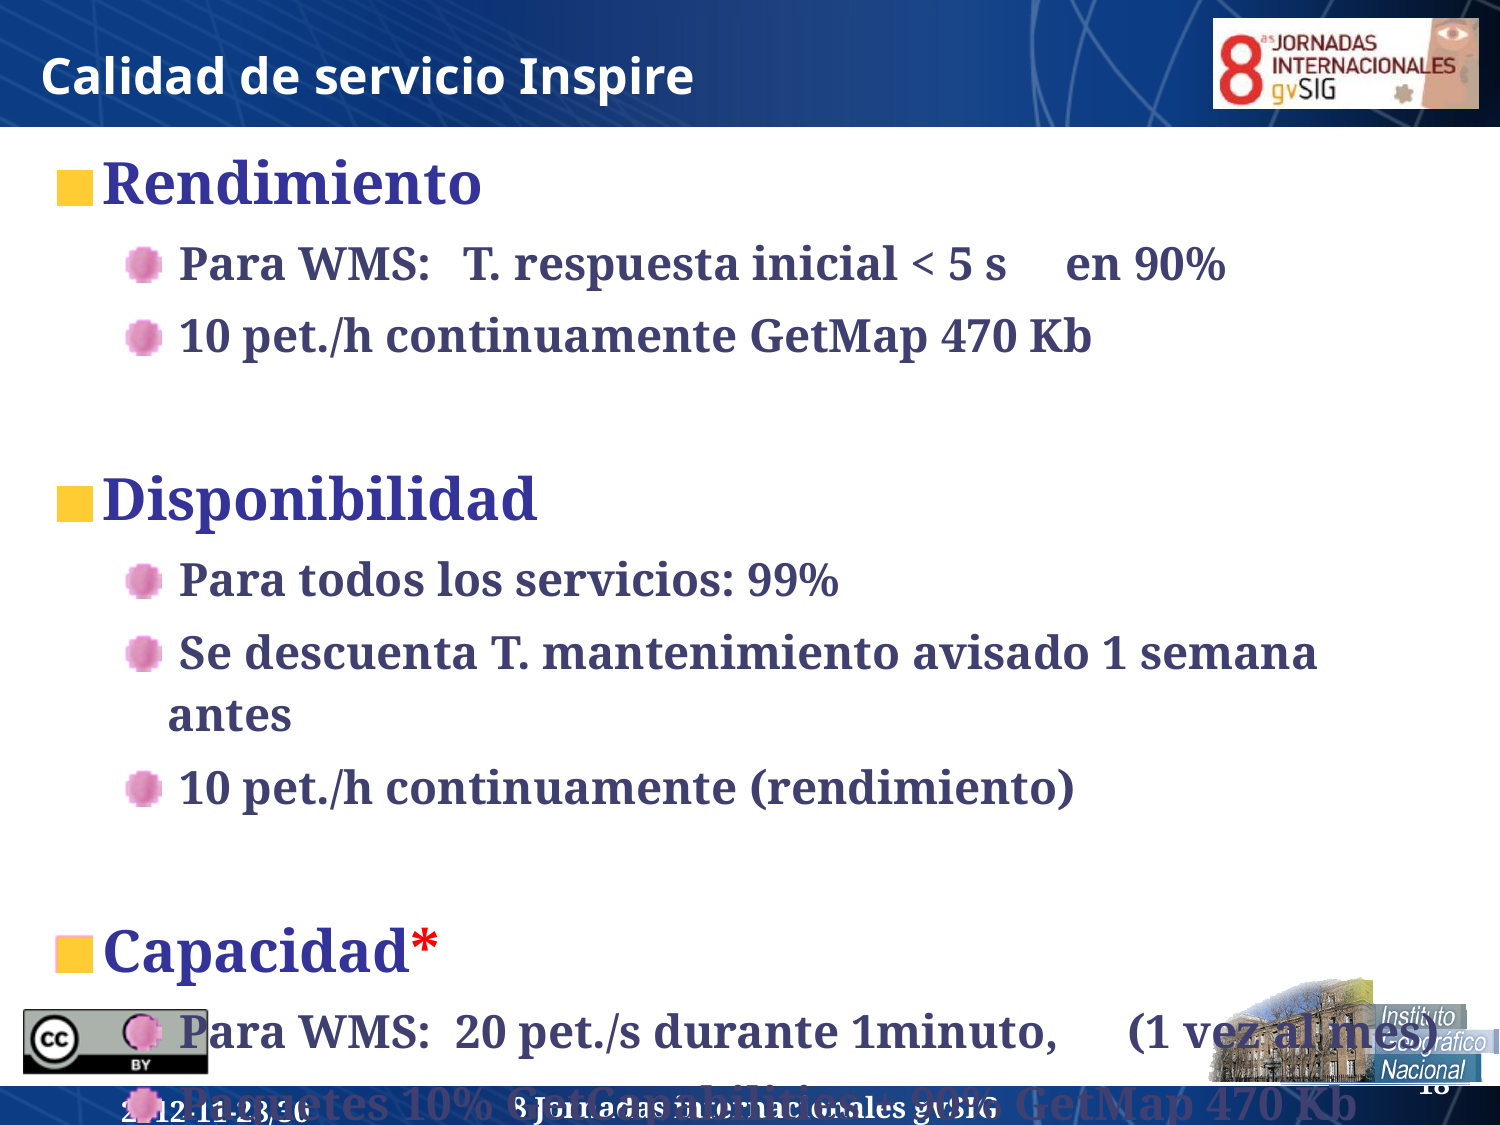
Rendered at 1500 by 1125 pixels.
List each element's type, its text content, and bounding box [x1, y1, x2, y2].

picture [973, 1104, 978, 1116]
list Rendimiento Para WMS: T. respuesta inicial < 5 s en 90% 10 pet./h continuamente GetMap 470 Kb Disponibilidad Para todos los servicios: 99% Se descuenta T. mantenimiento avisado 1 semana antes 10 pet./h continuamente (rendimiento) Capacidad* Para WMS: 20 pet./s durante 1minuto, (1 vez al mes) Paquetes 10% GetCapabilities + 90% GetMap 470 Kb Tr < 5 s [31, 134, 1465, 952]
title Calidad de servicio Inspire [0, 43, 1275, 107]
picture [918, 1090, 927, 1103]
picture [1176, 1098, 1185, 1117]
picture [681, 1098, 689, 1106]
picture [655, 1098, 663, 1103]
picture [46, 952, 93, 973]
picture [121, 1010, 162, 1051]
picture [944, 1090, 952, 1117]
picture [0, 0, 1500, 127]
picture [968, 1089, 974, 1097]
picture [682, 1108, 687, 1117]
picture [0, 968, 1500, 1125]
picture [983, 1099, 991, 1115]
picture [246, 1098, 254, 1117]
picture [712, 1098, 720, 1117]
picture [654, 1110, 662, 1117]
picture [918, 1105, 927, 1115]
picture [306, 1098, 313, 1105]
